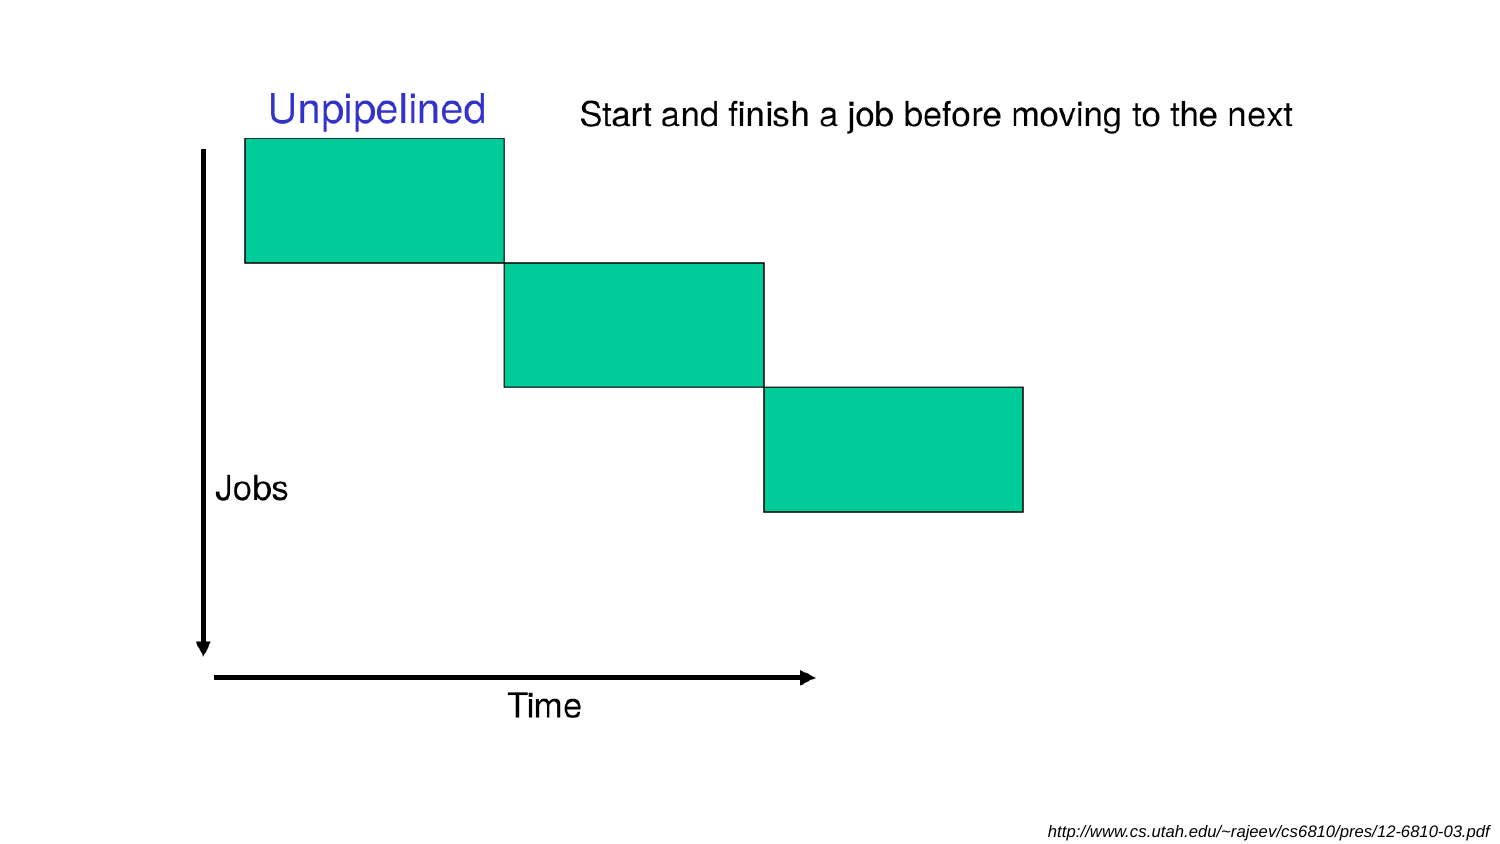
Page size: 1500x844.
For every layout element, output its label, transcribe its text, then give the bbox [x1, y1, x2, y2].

picture [177, 81, 1347, 743]
text_box http://www.cs.utah.edu/~rajeev/cs6810/pres/12-6810-03.pdf [1032, 805, 1500, 844]
